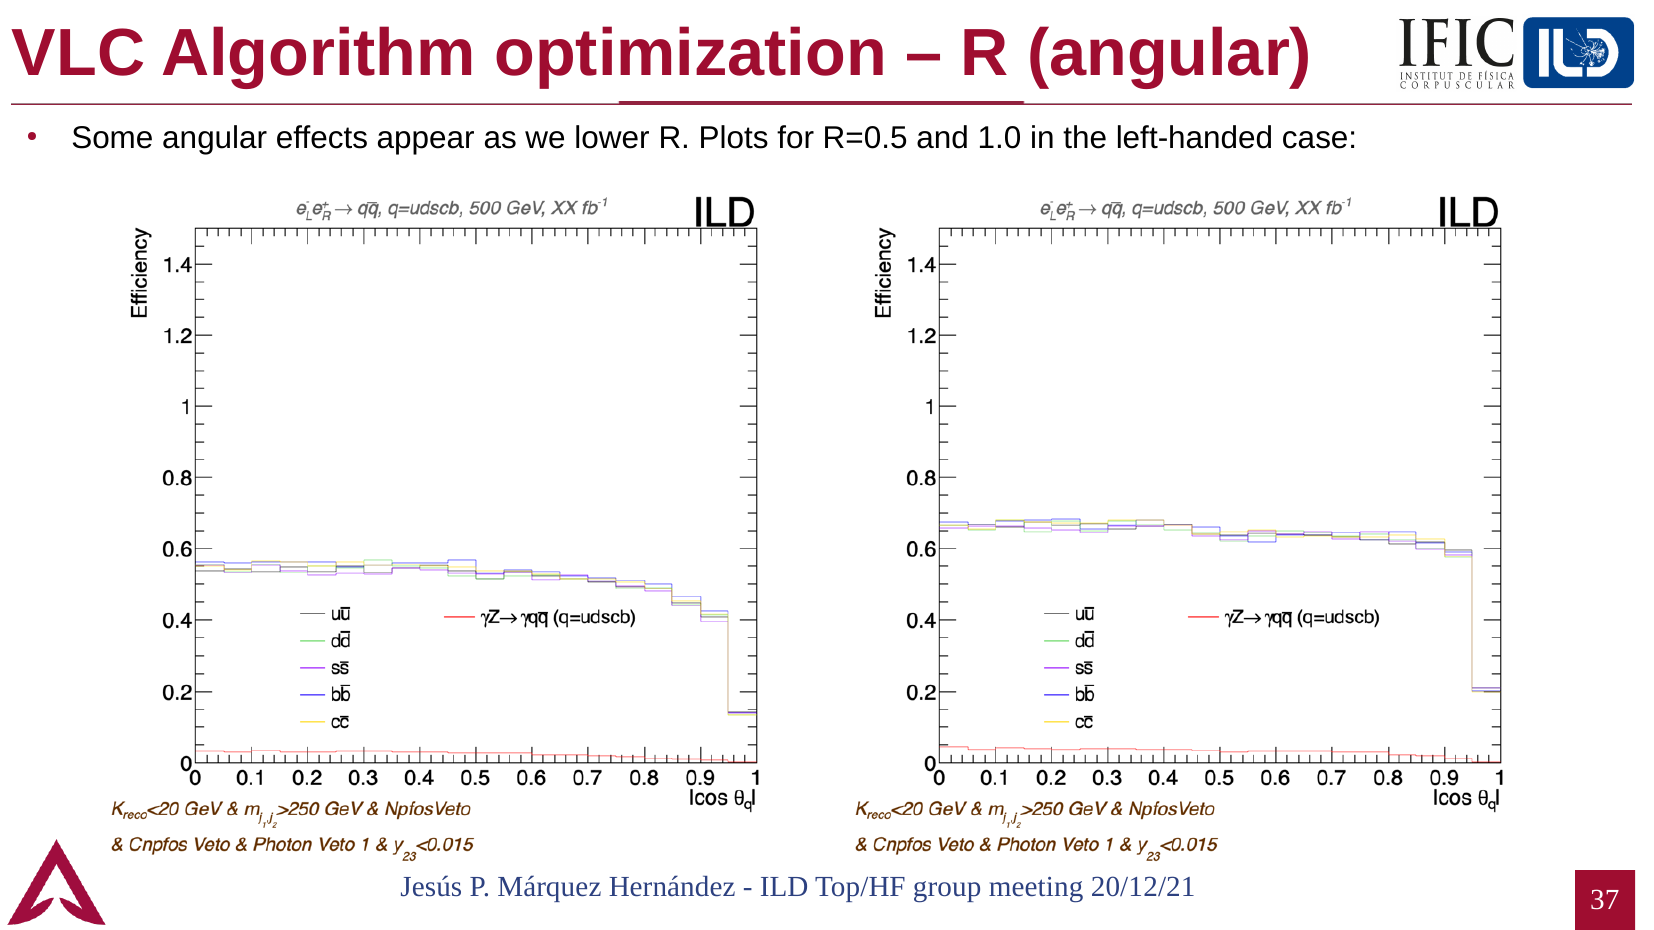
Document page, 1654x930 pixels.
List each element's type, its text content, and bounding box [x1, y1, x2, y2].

picture [7, 194, 792, 925]
picture [826, 194, 1536, 871]
picture [1522, 14, 1635, 90]
list Some angular effects appear as we lower R. Plots for R=0.5 and 1.0 in the left-handed case: [11, 119, 1500, 181]
picture [11, 101, 1632, 105]
title VLC Algorithm optimization – R (angular) [11, 14, 1500, 102]
picture [1500, 16, 1517, 92]
